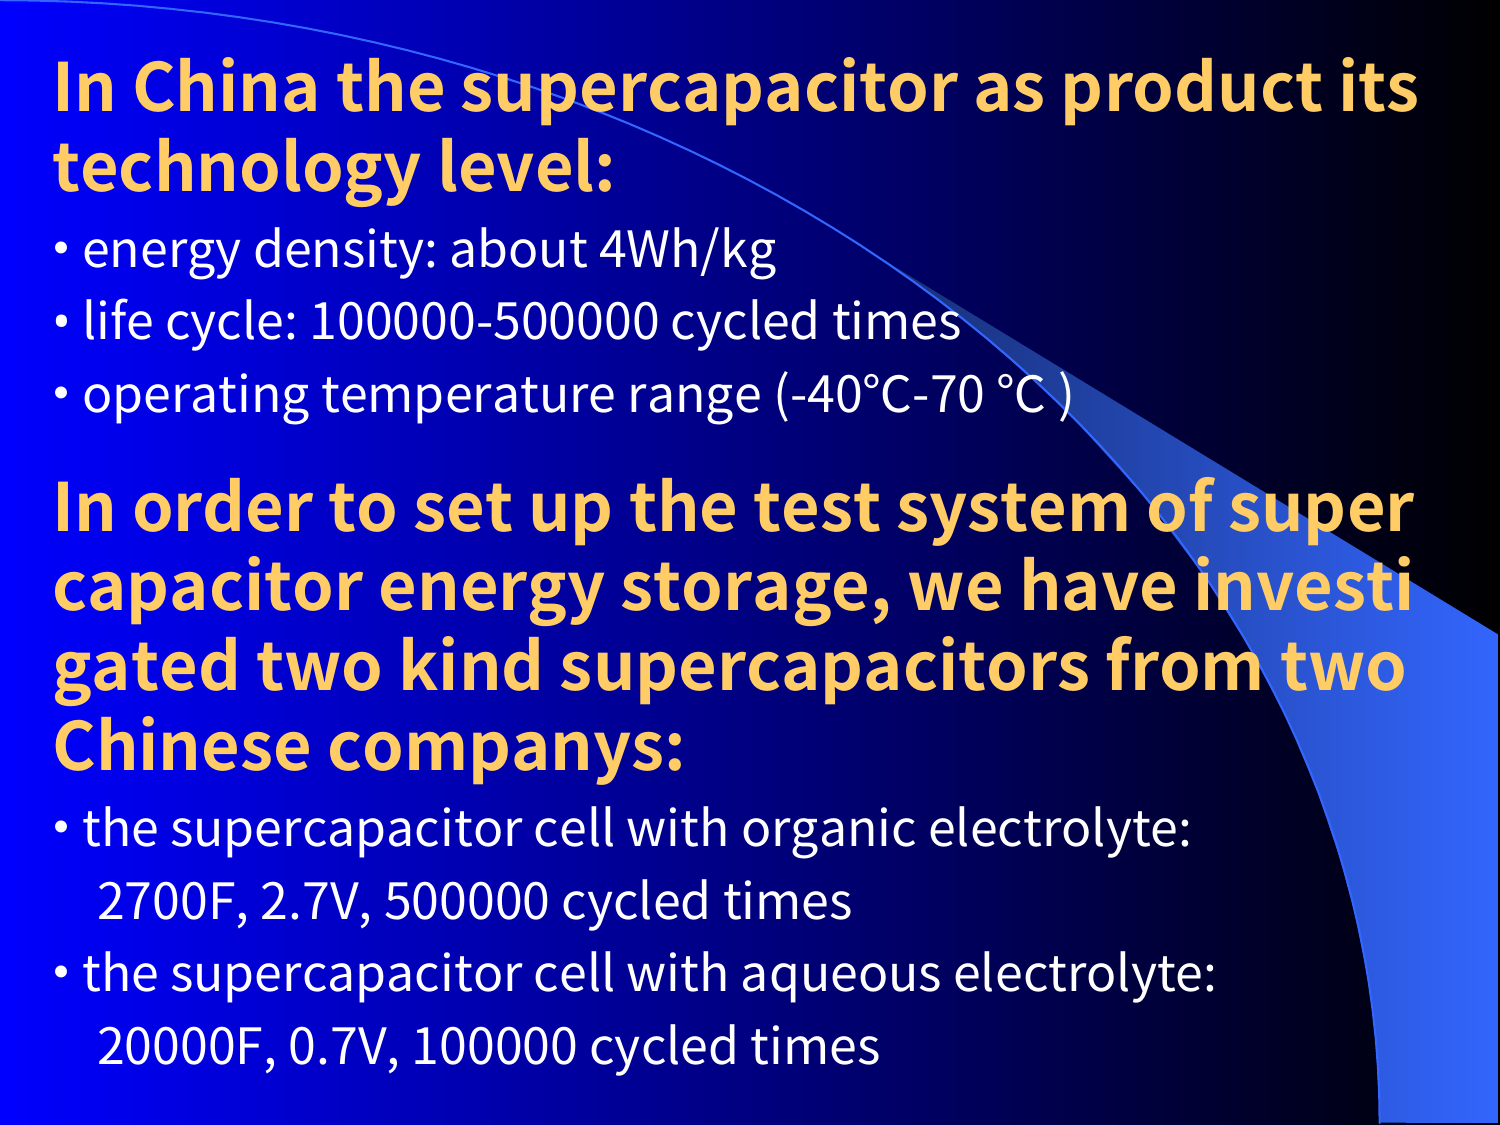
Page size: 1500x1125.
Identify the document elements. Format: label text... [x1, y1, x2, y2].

text_box In China the supercapacitor as product its technology level: energy density: about 4Wh/kg life cycle: 100000-500000 cycled times operating temperature range (-40℃-70 ℃ ) In order to set up the test system of supercapacitor energy storage, we have investigated two kind supercapacitors from two Chinese companys: the supercapacitor cell with organic electrolyte: 2700F, 2.7V, 500000 cycled times the supercapacitor cell with aqueous electrolyte: 20000F, 0.7V, 100000 cycled times [37, 37, 1450, 1083]
